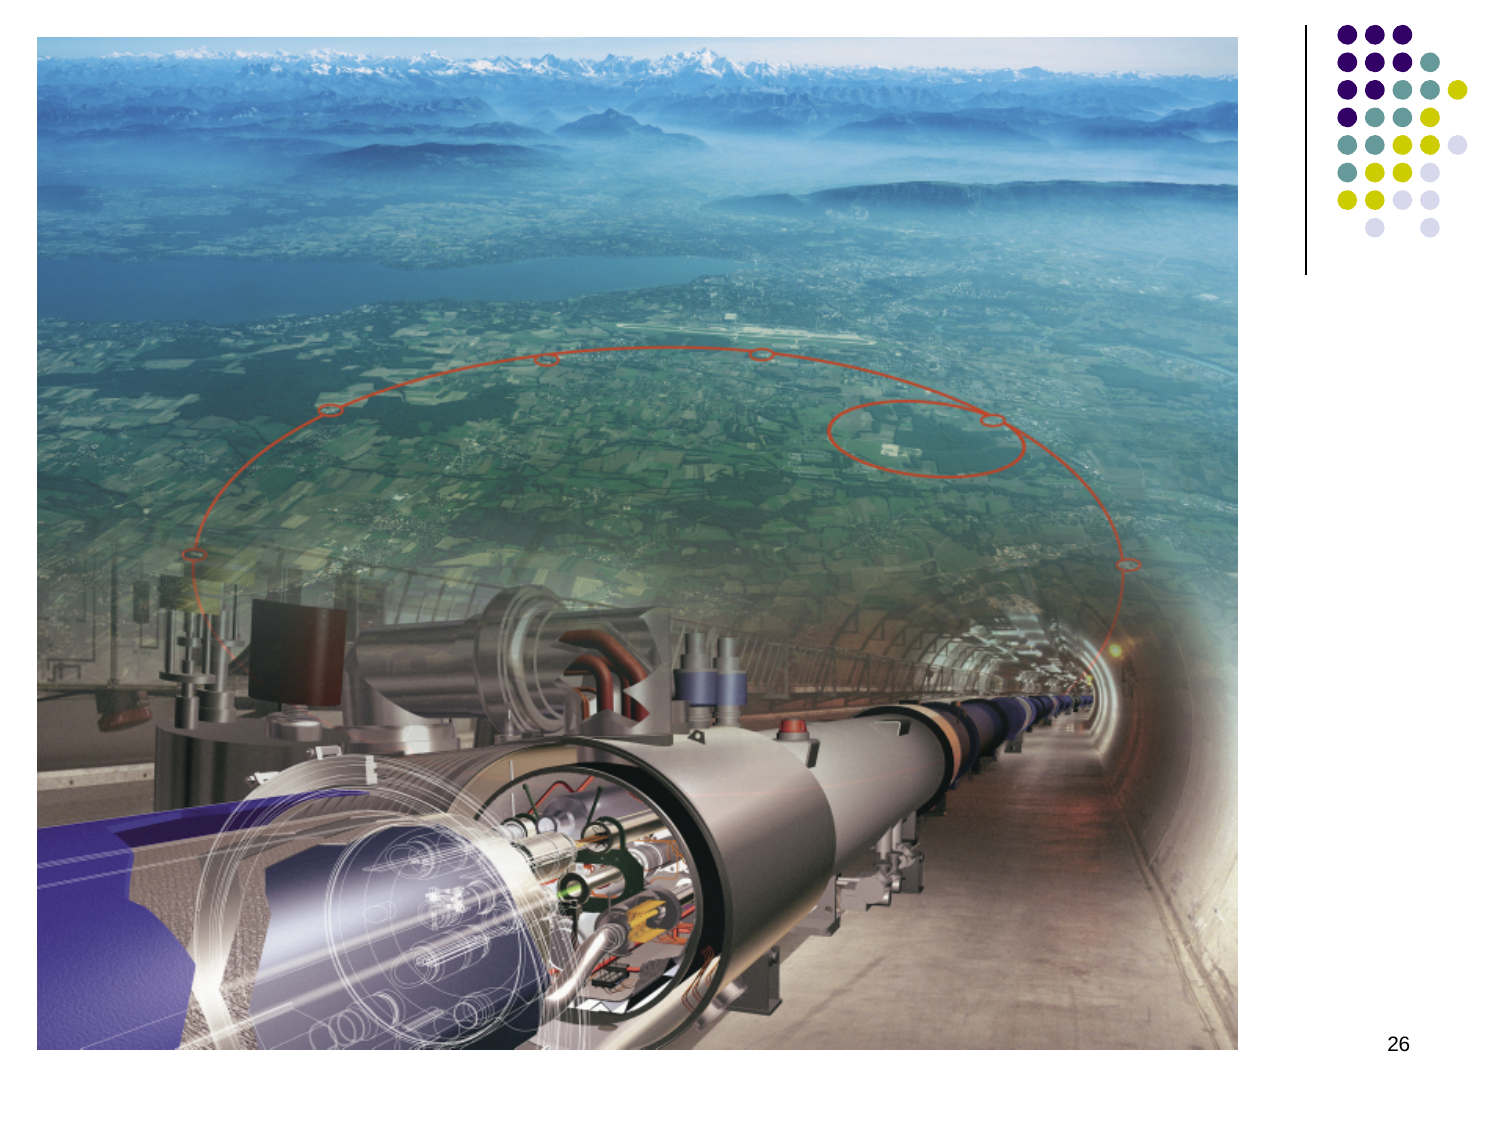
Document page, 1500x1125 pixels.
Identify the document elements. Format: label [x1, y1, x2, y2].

picture [37, 37, 1238, 1051]
